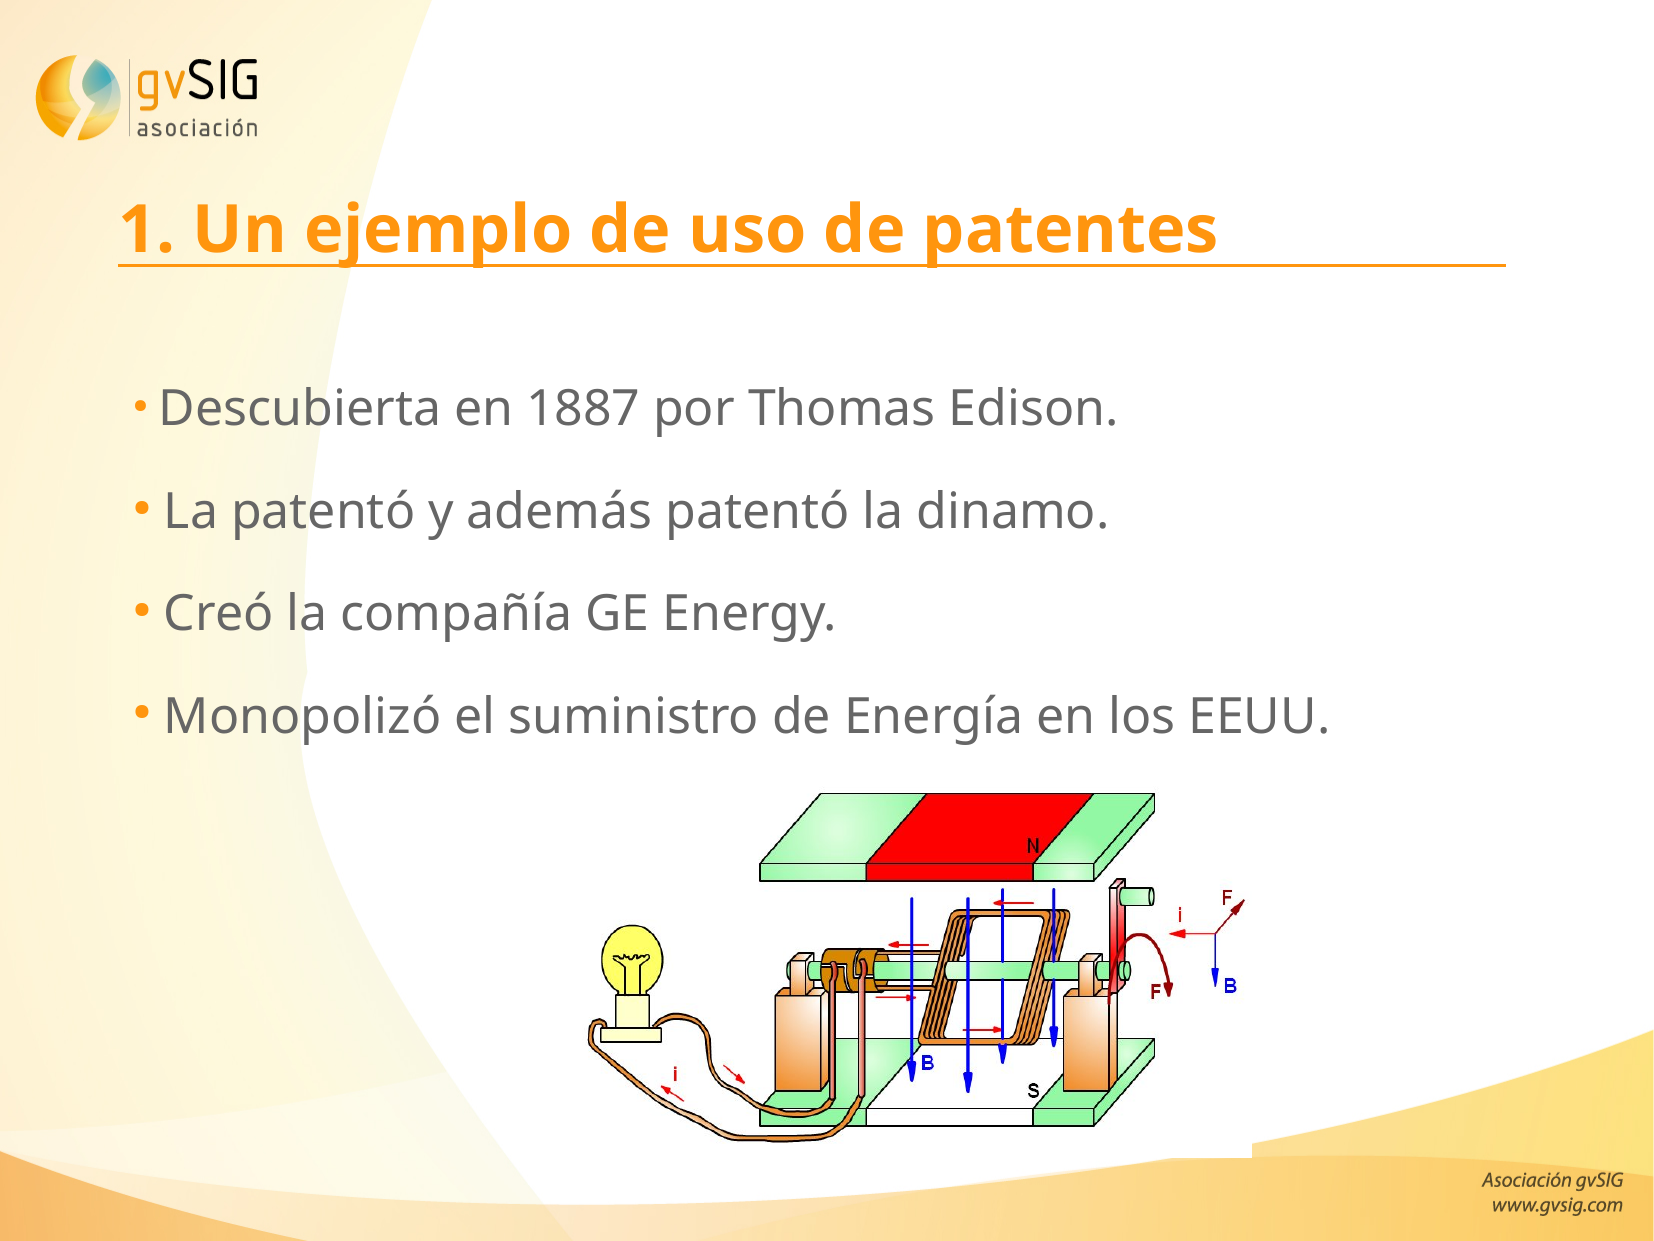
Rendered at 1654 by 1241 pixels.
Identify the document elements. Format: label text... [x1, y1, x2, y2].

title 1. Un ejemplo de uso de patentes [118, 177, 1607, 276]
picture [0, 0, 1654, 1241]
text_box Descubierta en 1887 por Thomas Edison. La patentó y además patentó la dinamo. Creó la compañía GE Energy. Monopolizó el suministro de Energía en los EEUU. [118, 330, 1477, 841]
